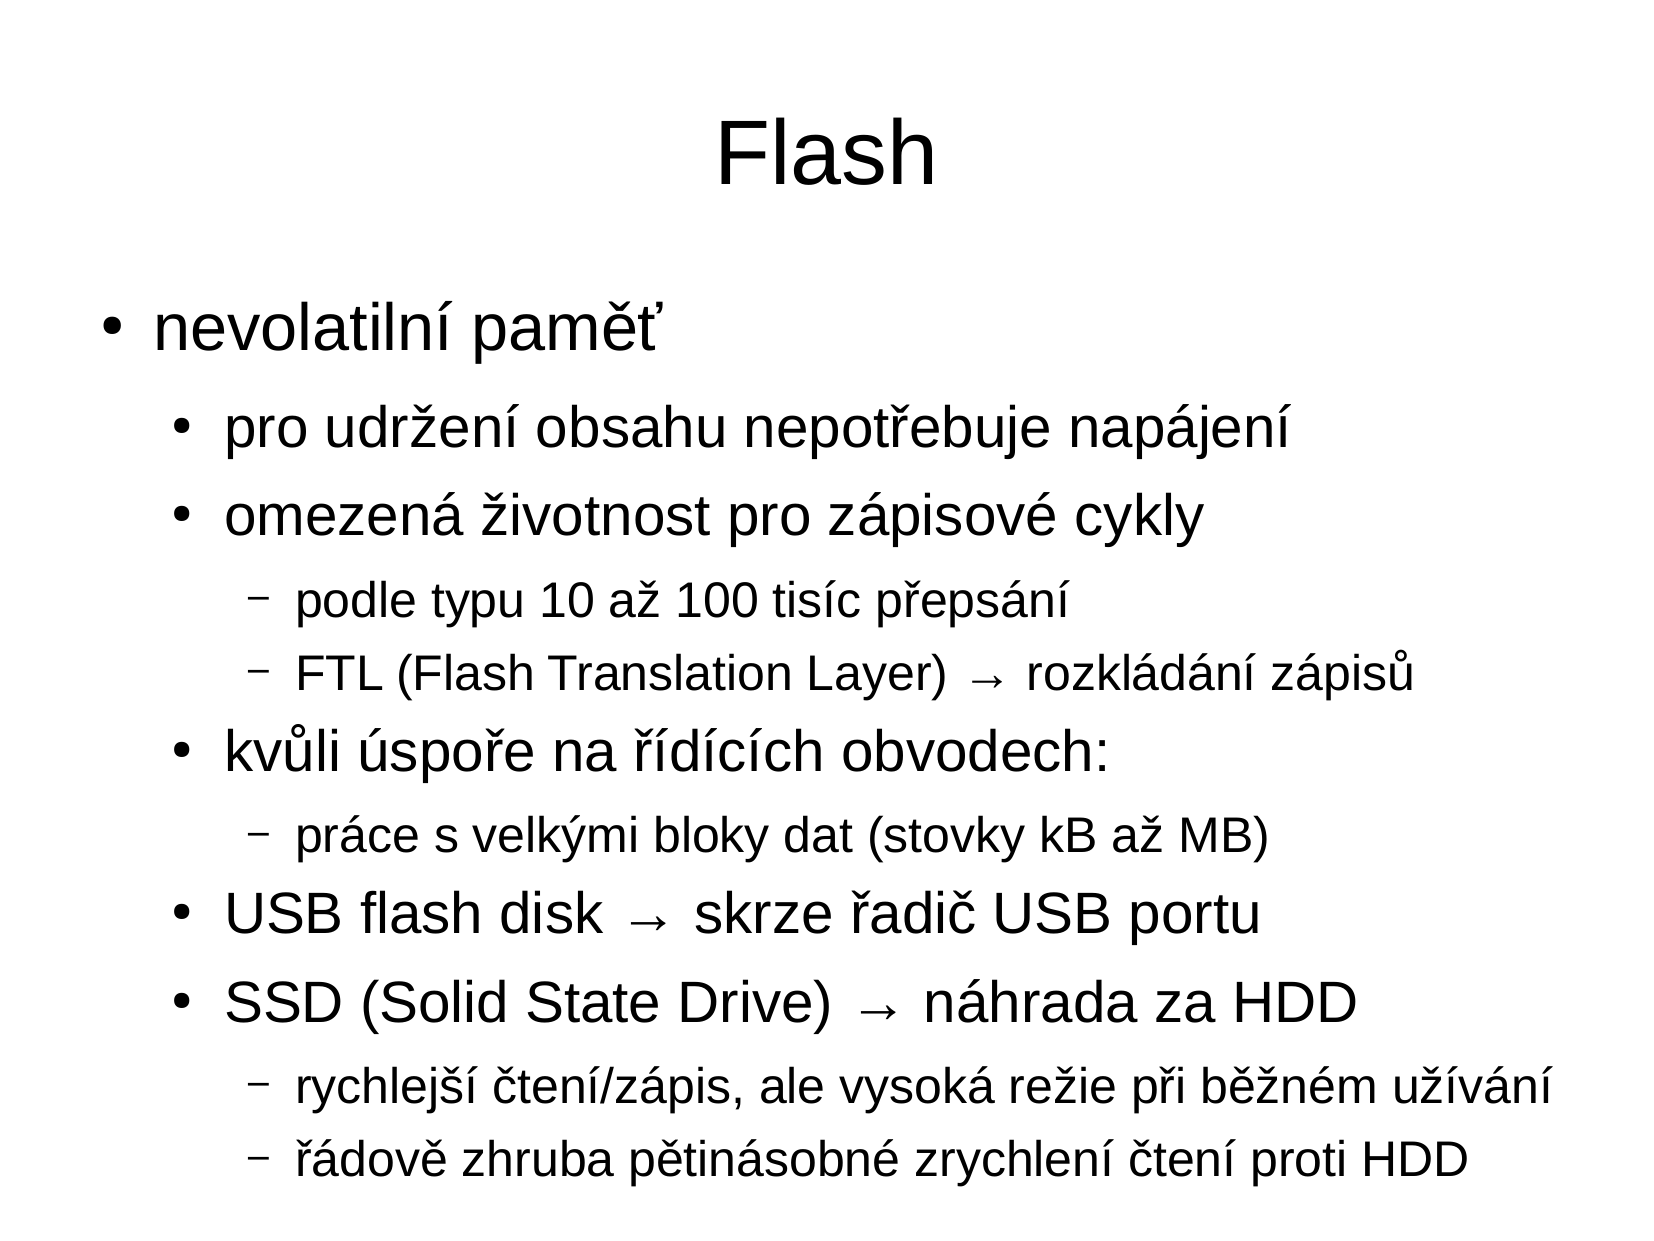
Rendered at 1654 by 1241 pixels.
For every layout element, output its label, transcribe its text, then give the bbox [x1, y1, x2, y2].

title Flash [82, 49, 1571, 257]
list nevolatilní paměť pro udržení obsahu nepotřebuje napájení omezená životnost pro zápisové cykly podle typu 10 až 100 tisíc přepsání FTL (Flash Translation Layer) → rozkládání zápisů kvůli úspoře na řídících obvodech: práce s velkými bloky dat (stovky kB až MB) USB flash disk → skrze řadič USB portu SSD (Solid State Drive) → náhrada za HDD rychlejší čtení/zápis, ale vysoká režie při běžném užívání řádově zhruba pětinásobné zrychlení čtení proti HDD [82, 290, 1571, 1188]
